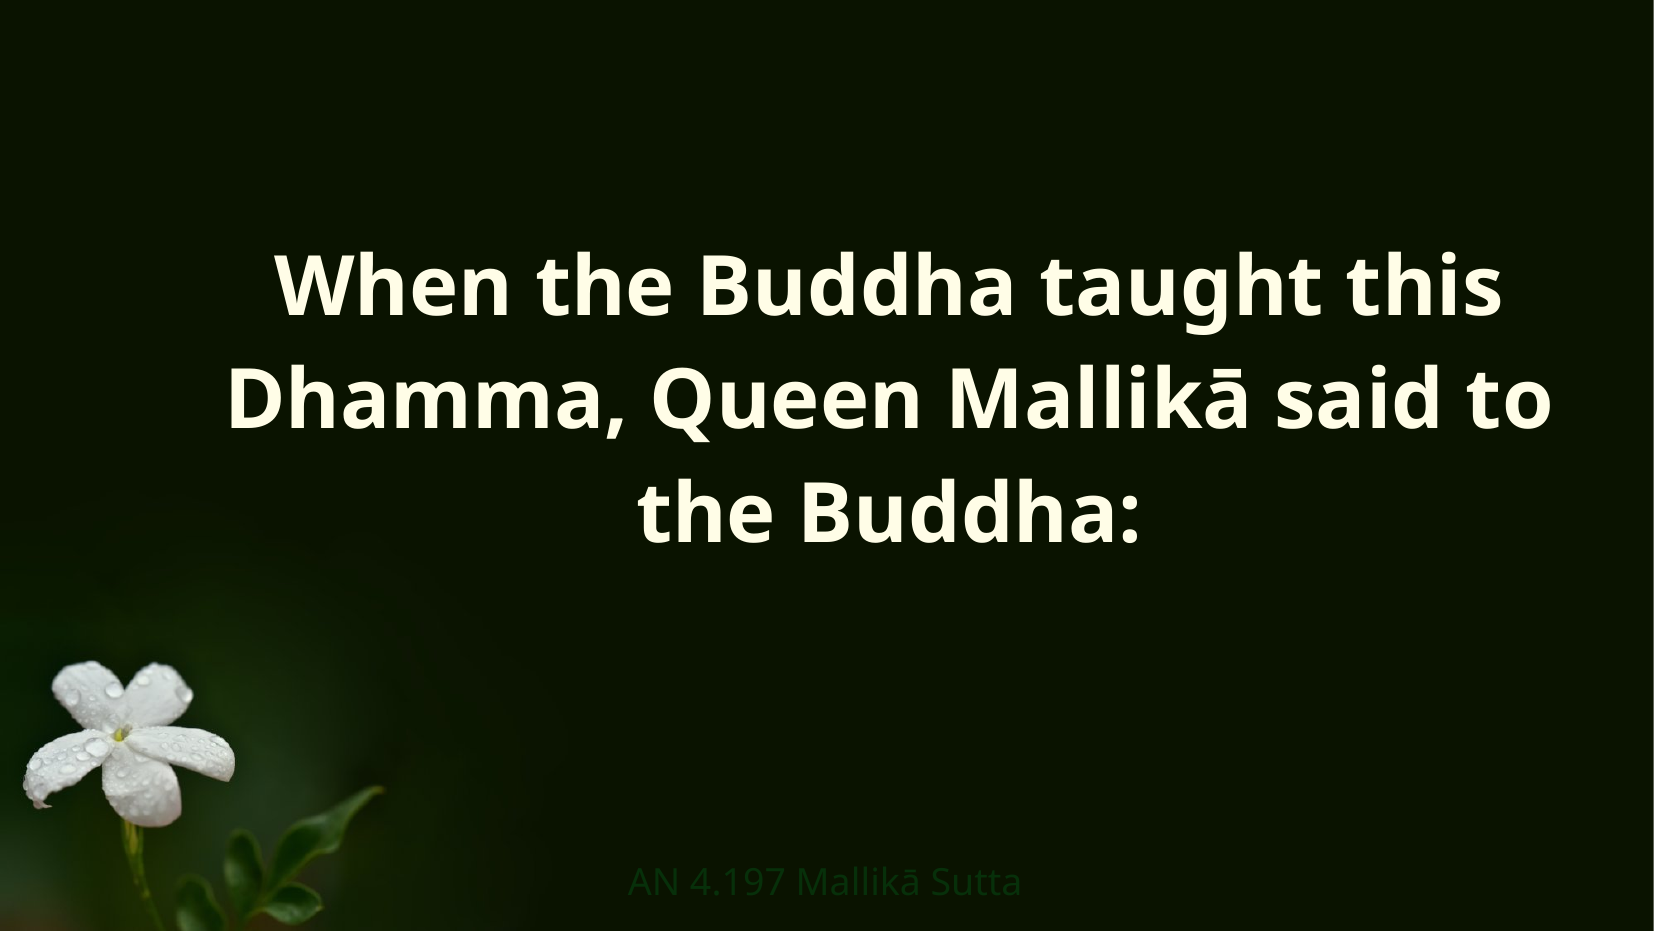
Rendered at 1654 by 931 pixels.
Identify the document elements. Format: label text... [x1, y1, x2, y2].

picture [0, 0, 1654, 931]
subtitle When the Buddha taught this Dhamma, Queen Mallikā said to the Buddha: [171, 89, 1608, 705]
text_box AN 4.197 Mallikā Sutta [0, 848, 1652, 918]
